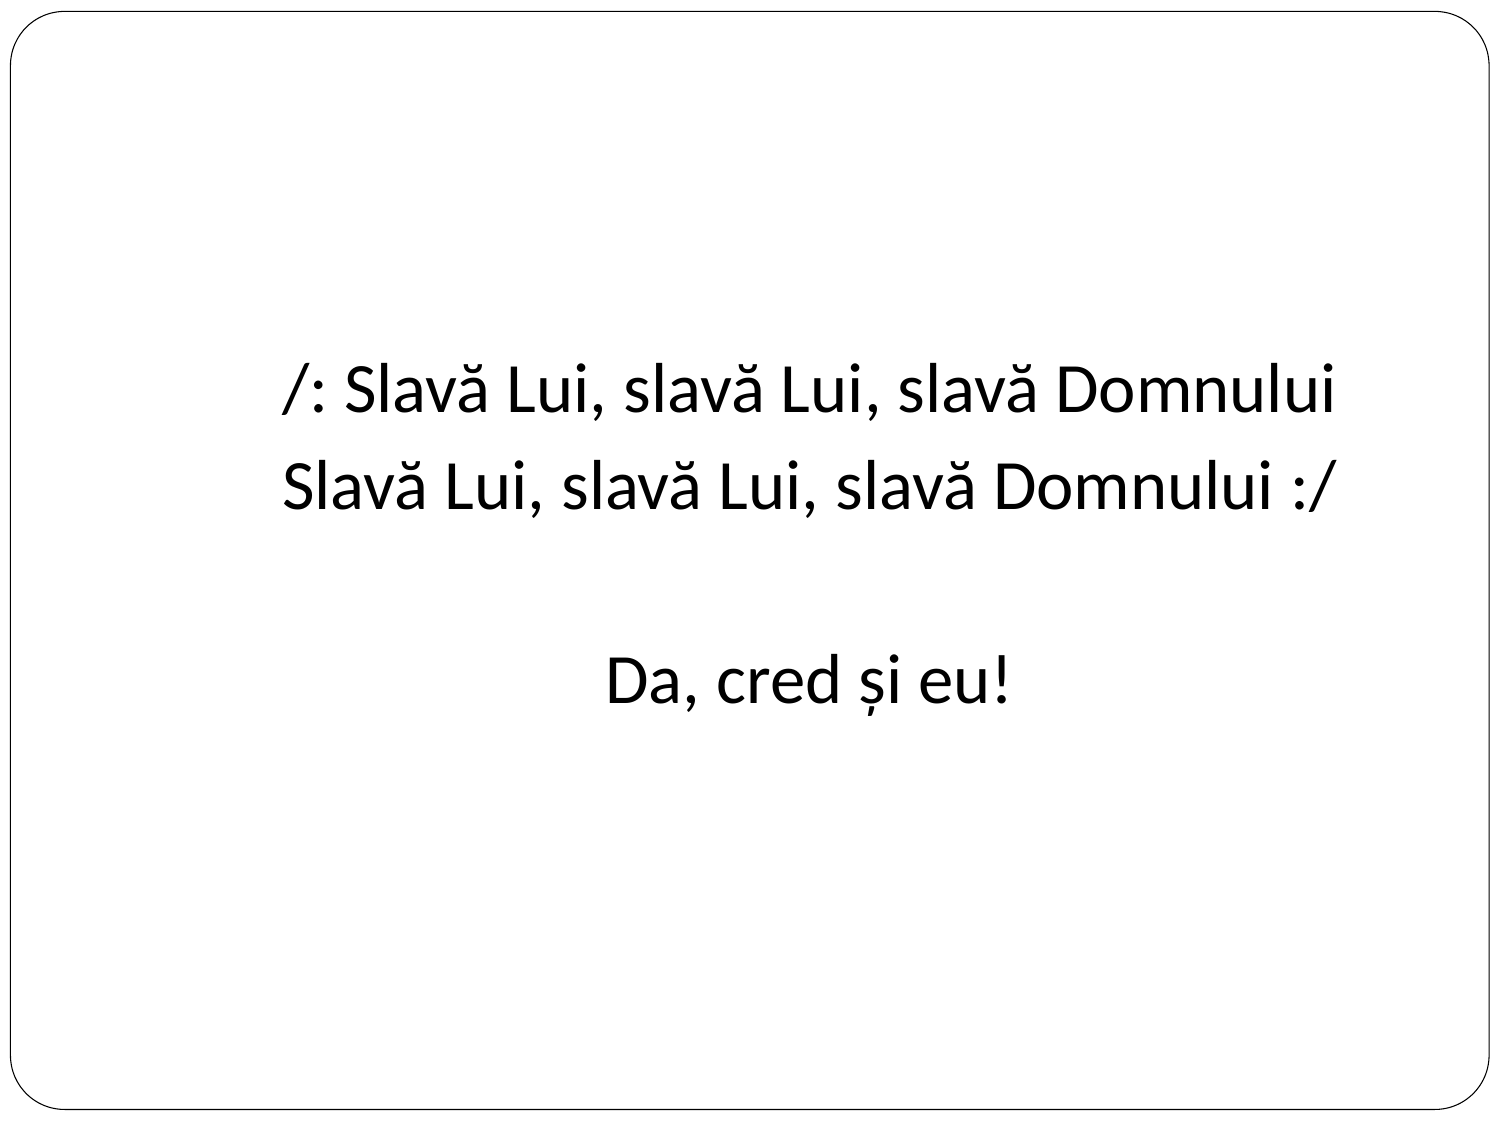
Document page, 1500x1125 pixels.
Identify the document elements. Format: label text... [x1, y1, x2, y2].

list /: Slavă Lui, slavă Lui, slavă Domnului Slavă Lui, slavă Lui, slavă Domnului :/ Da, cred şi eu! [150, 237, 1426, 988]
